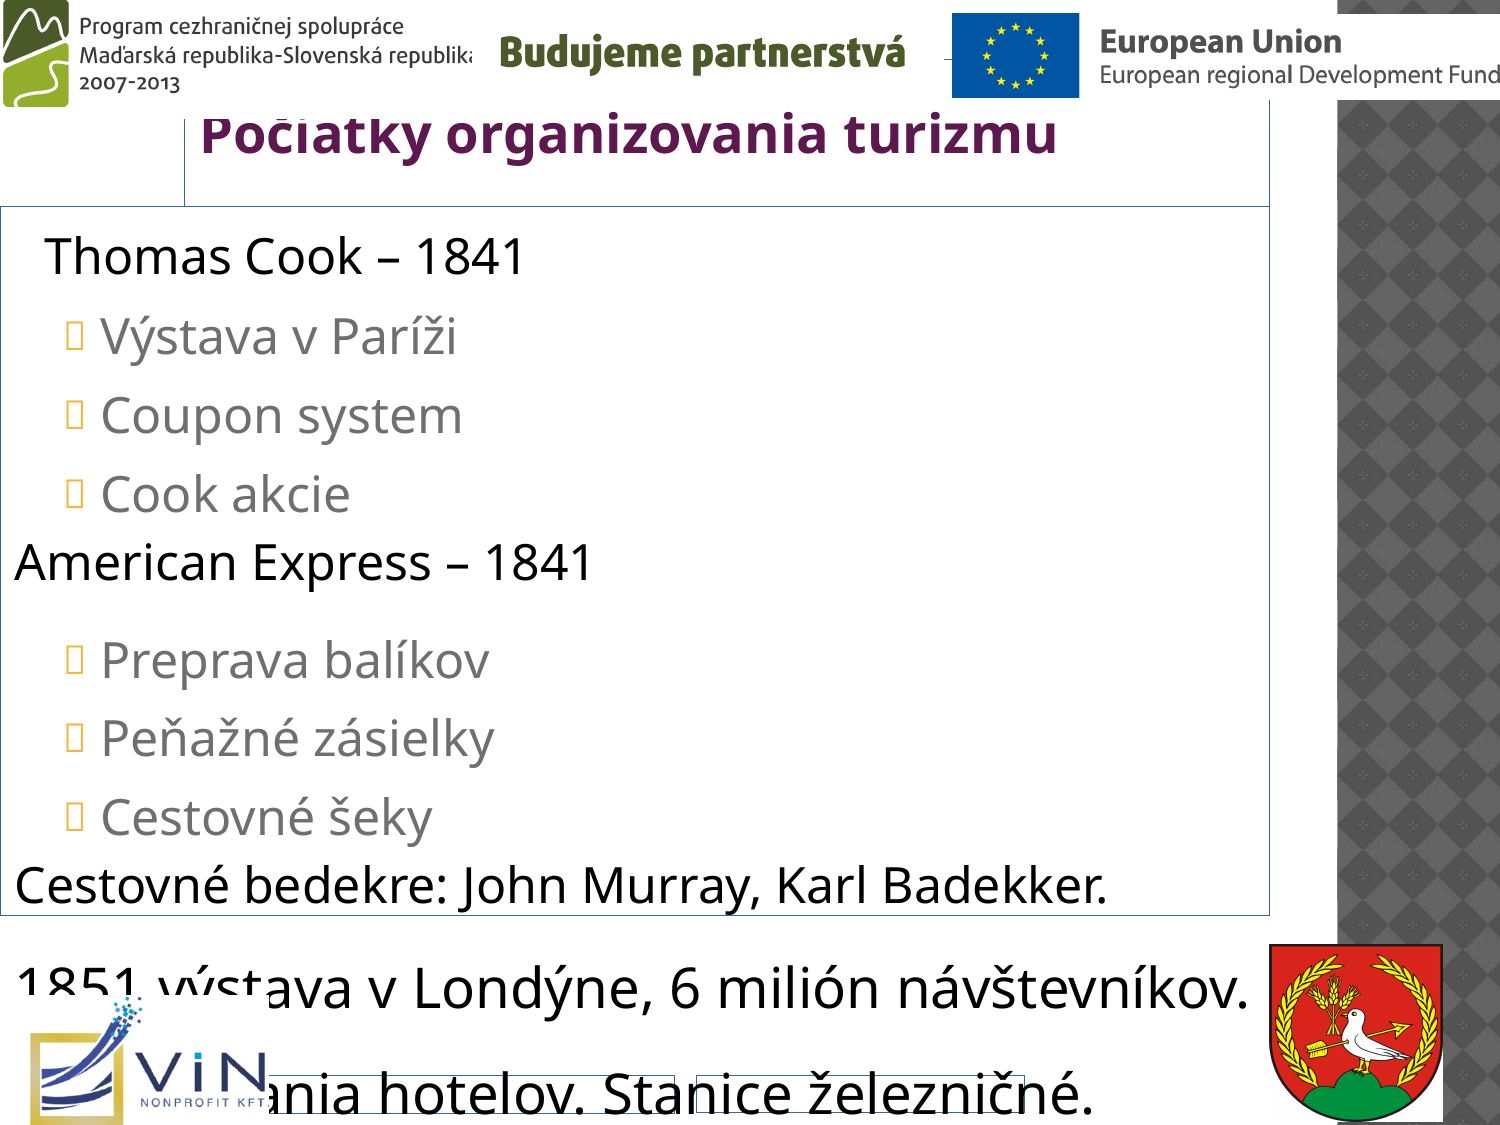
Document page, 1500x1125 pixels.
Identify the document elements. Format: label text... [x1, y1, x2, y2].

title Počiatky organizovania turizmu [184, 59, 1270, 206]
picture [952, 0, 1500, 1125]
picture [7, 995, 269, 1125]
list Thomas Cook – 1841 Výstava v Paríži Coupon system Cook akcie American Express – 1841 Preprava balíkov Peňažné zásielky Cestovné šeky Cestovné bedekre: John Murray, Karl Badekker. 1851 výstava v Londýne, 6 milión návštevníkov. Vlna stavania hotelov. Stanice železničné. [0, 206, 1270, 916]
picture [0, 0, 944, 119]
